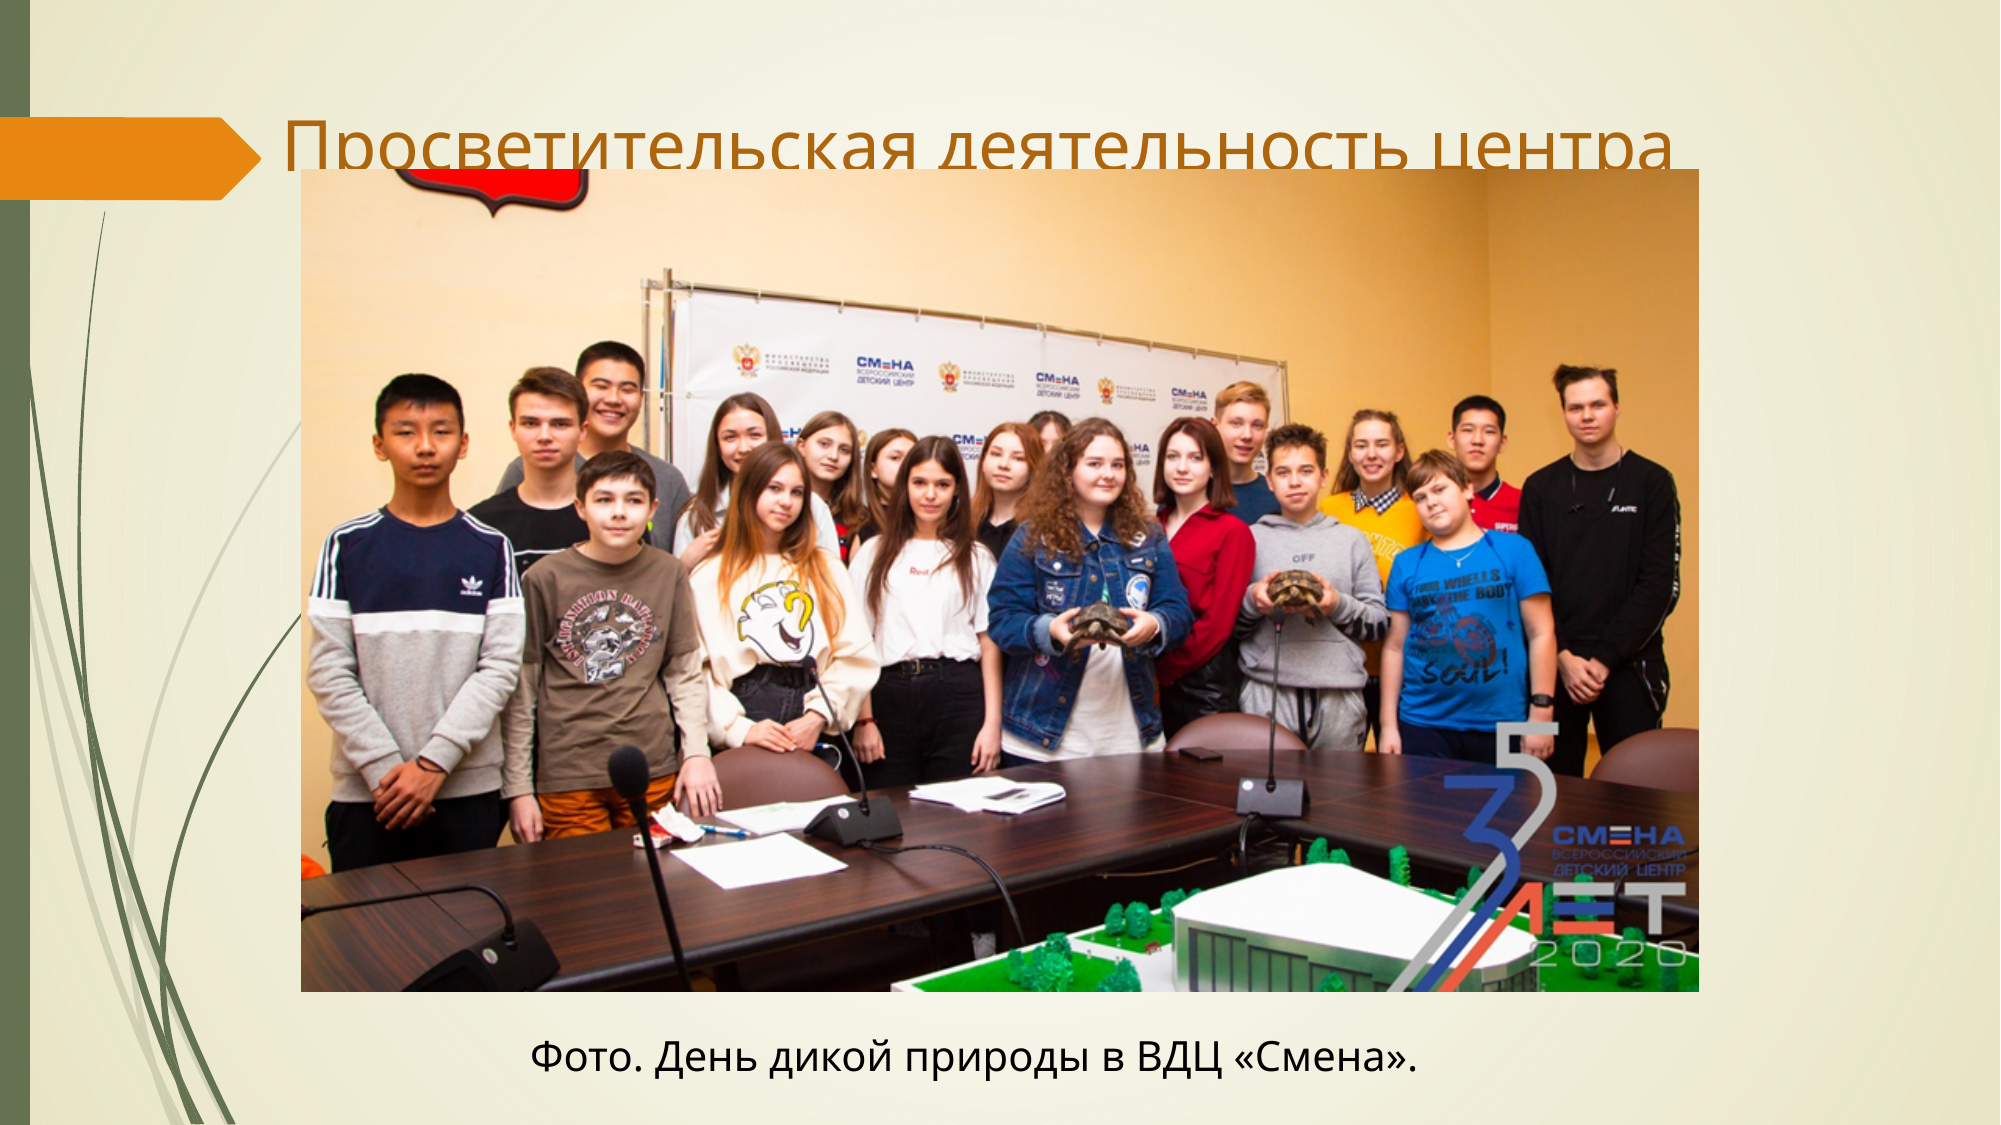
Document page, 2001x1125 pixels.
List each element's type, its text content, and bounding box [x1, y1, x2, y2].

text_box Фото. День дикой природы в ВДЦ «Смена». [97, 1019, 1862, 1092]
text_box Просветительская деятельность центра [108, 40, 1852, 201]
picture [301, 169, 1699, 992]
